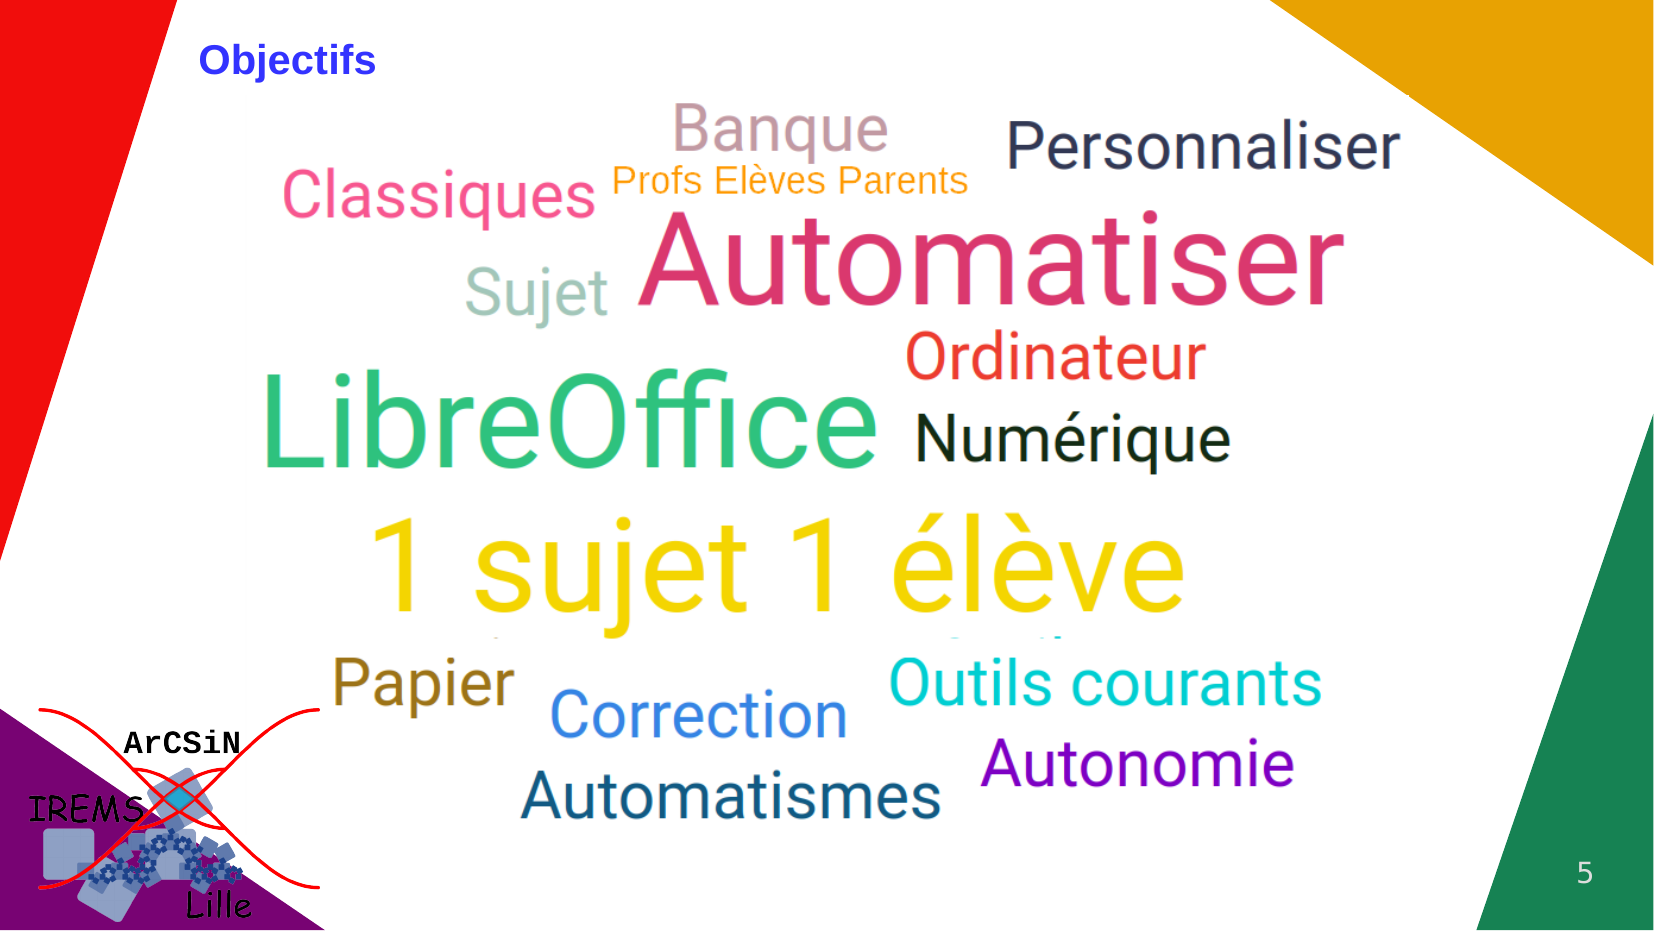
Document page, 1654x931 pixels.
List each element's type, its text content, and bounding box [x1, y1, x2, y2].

text_box Objectifs [183, 29, 1004, 91]
picture [29, 95, 1409, 922]
